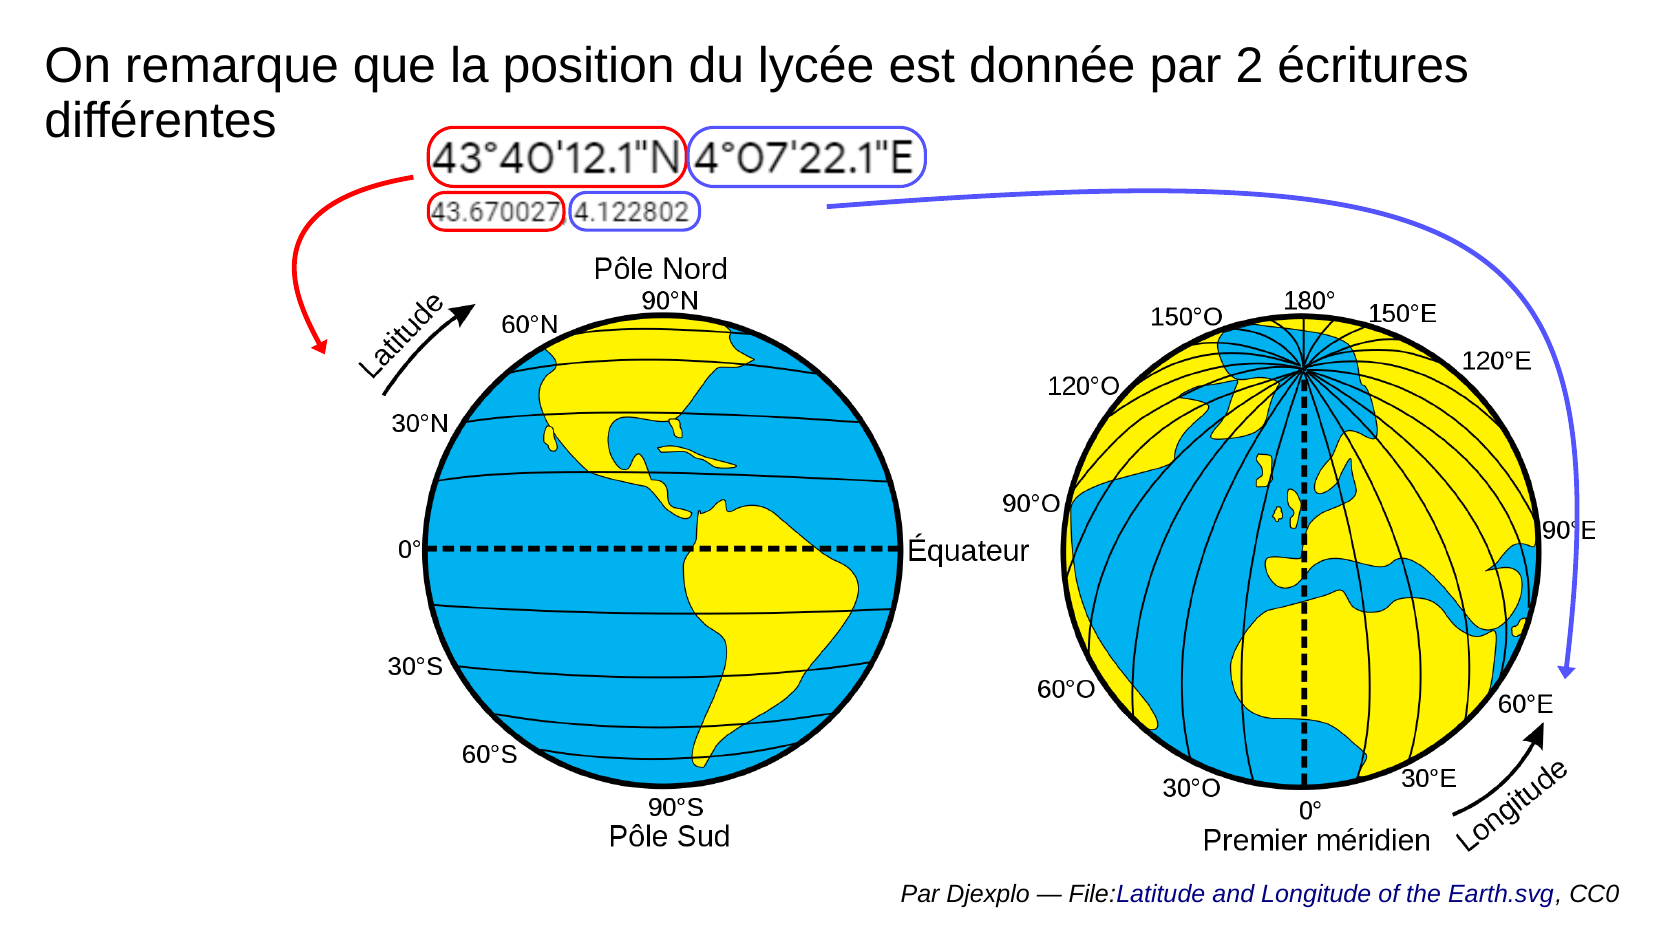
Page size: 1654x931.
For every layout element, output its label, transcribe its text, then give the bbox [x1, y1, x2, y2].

picture [354, 108, 1595, 883]
text_box On remarque que la position du lycée est donnée par 2 écritures différentes [29, 29, 1595, 156]
text_box Par Djexplo — File:Latitude and Longitude of the Earth.svg, CC0 [885, 872, 1644, 916]
